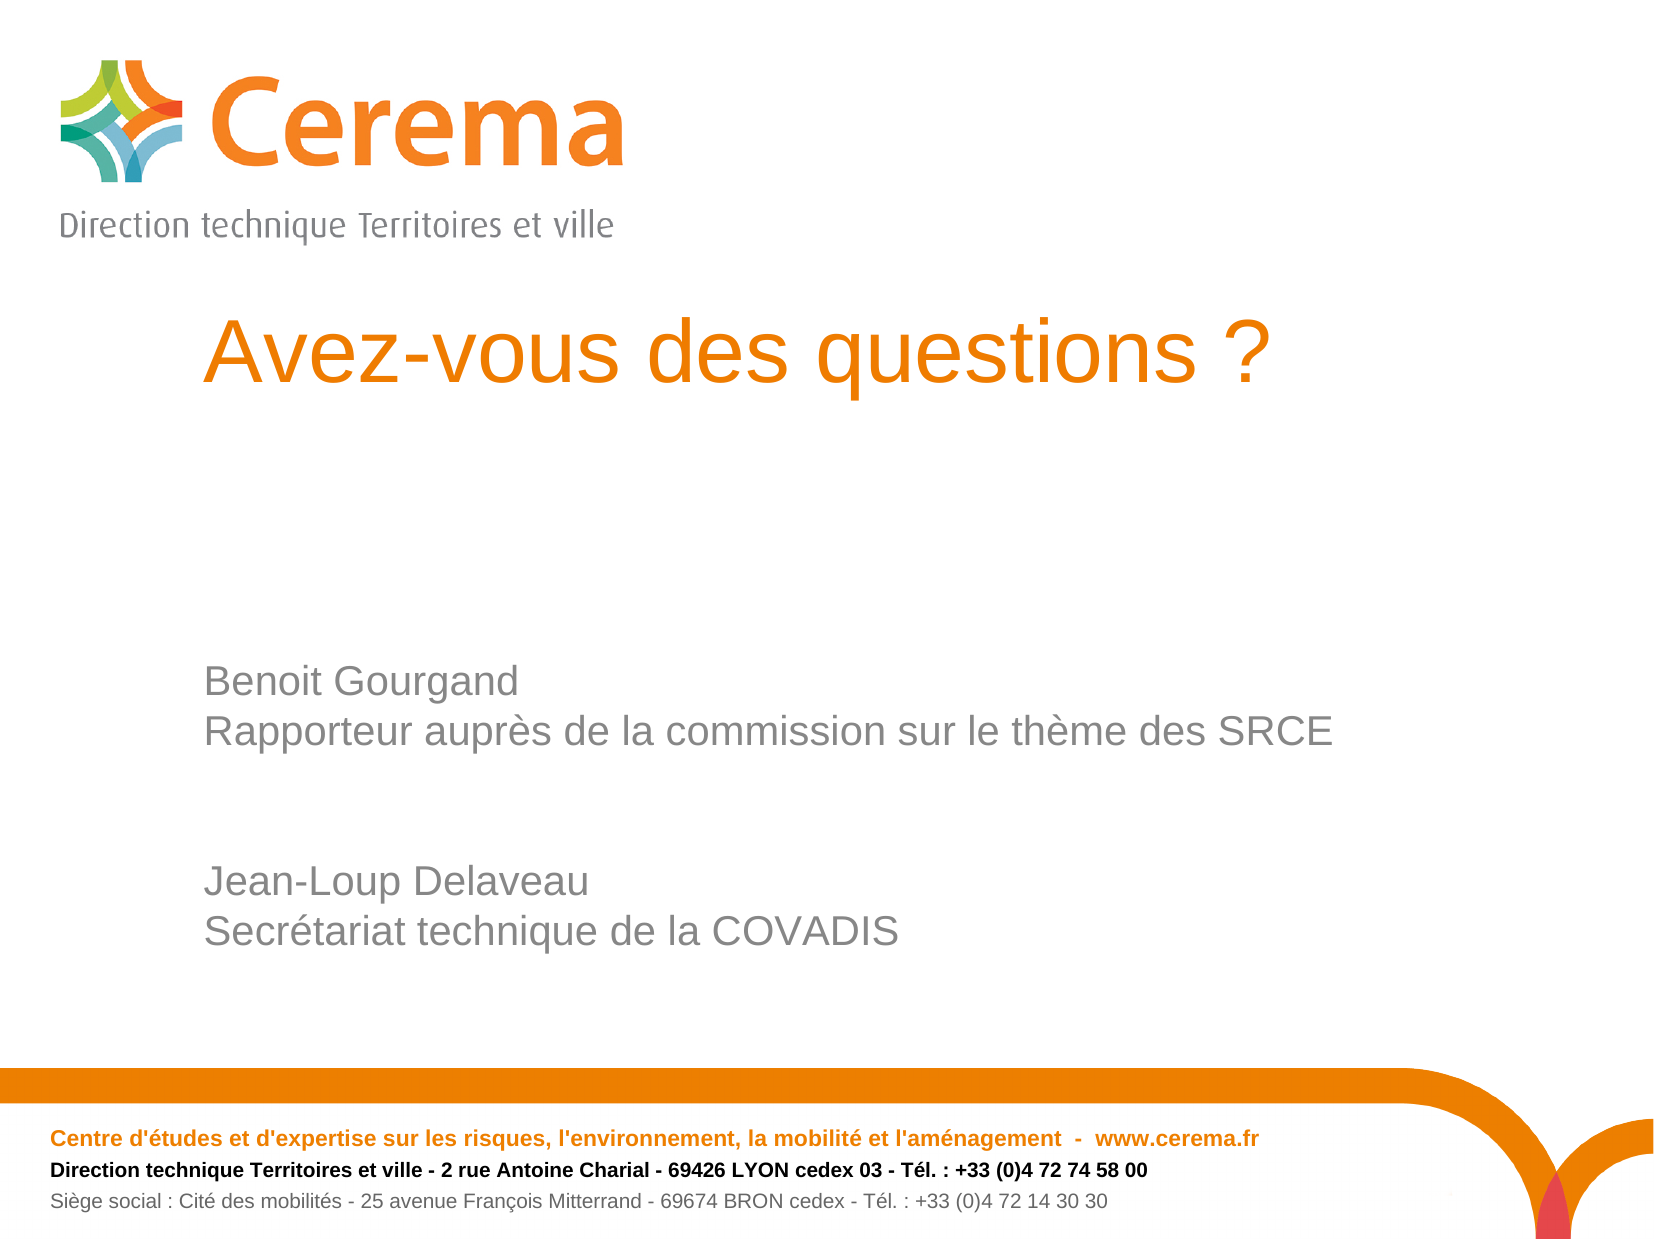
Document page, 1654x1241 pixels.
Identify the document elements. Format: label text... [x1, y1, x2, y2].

text_box Centre d'études et d'expertise sur les risques, l'environnement, la mobilité et l'aménagement - www.cerema.fr Direction technique Territoires et ville - 2 rue Antoine Charial - 69426 LYON cedex 03 - Tél. : +33 (0)4 72 74 58 00 Siège social : Cité des mobilités - 25 avenue François Mitterrand - 69674 BRON cedex - Tél. : +33 (0)4 72 14 30 30 [35, 1116, 1394, 1221]
text_box Avez-vous des questions ? [188, 306, 1465, 408]
text_box Benoit Gourgand Rapporteur auprès de la commission sur le thème des SRCE Jean-Loup Delaveau Secrétariat technique de la COVADIS [188, 646, 1477, 1062]
picture [0, 0, 684, 291]
picture [0, 1068, 1654, 1239]
